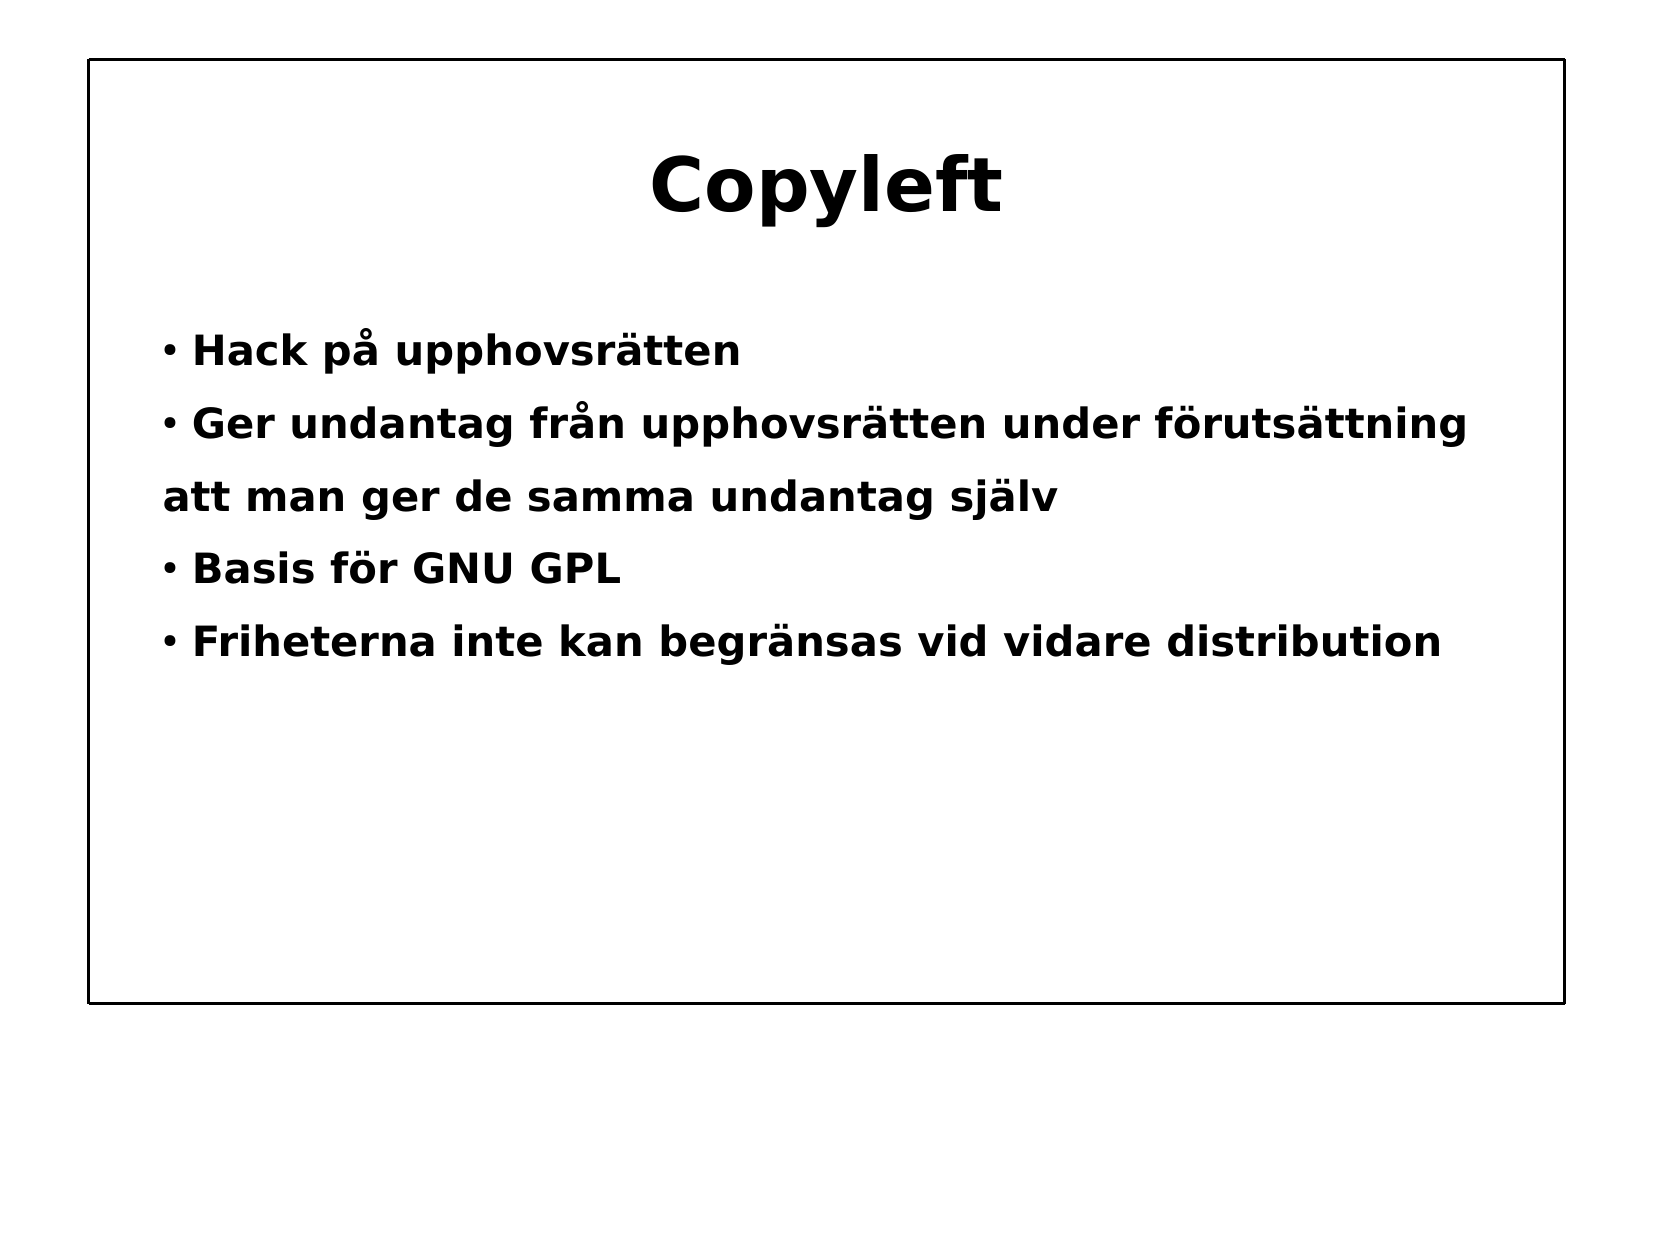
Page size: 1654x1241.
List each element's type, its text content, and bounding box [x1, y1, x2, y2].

text_box Hack på upphovsrätten Ger undantag från upphovsrätten under förutsättning att man ger de samma undantag själv Basis för GNU GPL Friheterna inte kan begränsas vid vidare distribution [147, 295, 1506, 650]
text_box Copyleft [634, 134, 1019, 237]
text_box [88, 59, 1565, 1004]
